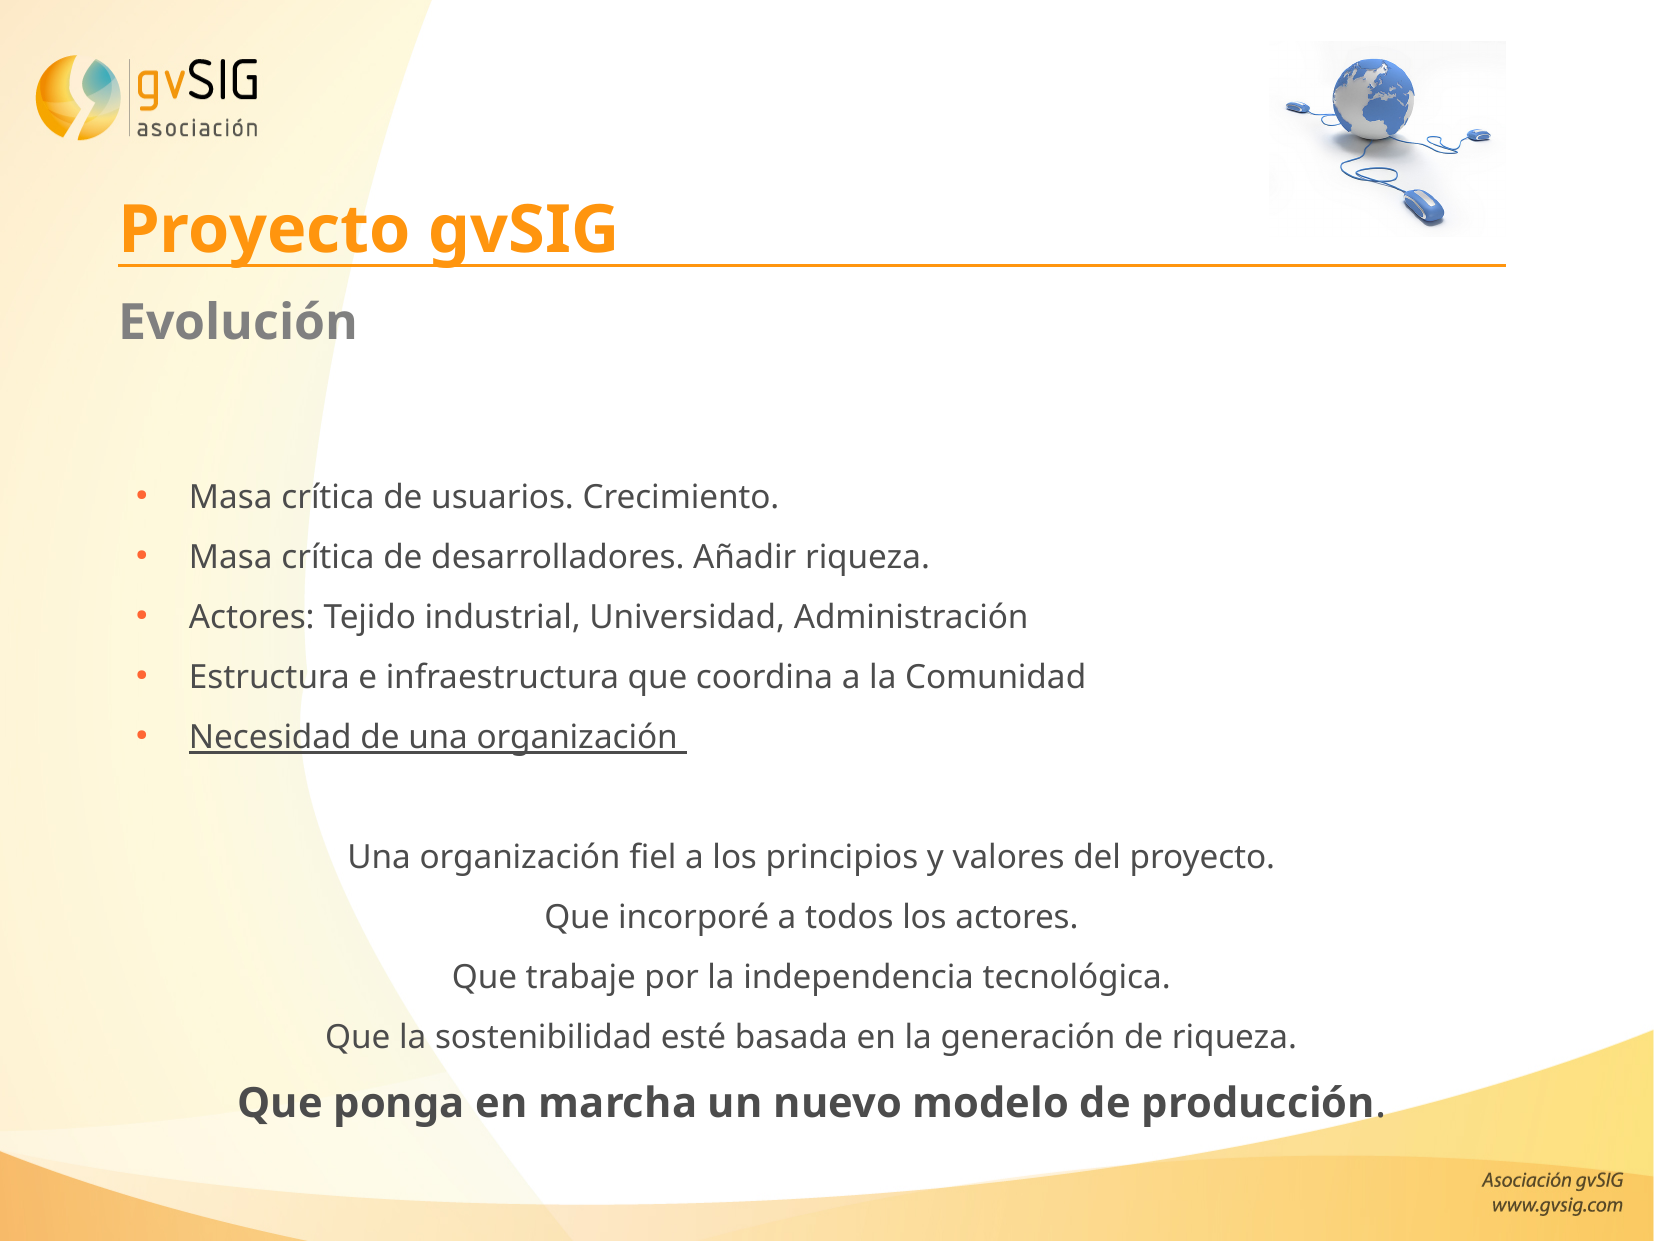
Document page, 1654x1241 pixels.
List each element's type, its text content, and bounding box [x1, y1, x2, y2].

title Evolución [118, 276, 739, 365]
picture [0, 0, 1654, 1241]
title Proyecto gvSIG [118, 177, 1607, 276]
list Masa crítica de usuarios. Crecimiento. Masa crítica de desarrolladores. Añadir riqueza. Actores: Tejido industrial, Universidad, Administración Estructura e infraestructura que coordina a la Comunidad Necesidad de una organización Una organización fiel a los principios y valores del proyecto. Que incorporé a todos los actores. Que trabaje por la independencia tecnológica. Que la sostenibilidad esté basada en la generación de riqueza. Que ponga en marcha un nuevo modelo de producción. [118, 413, 1506, 1097]
